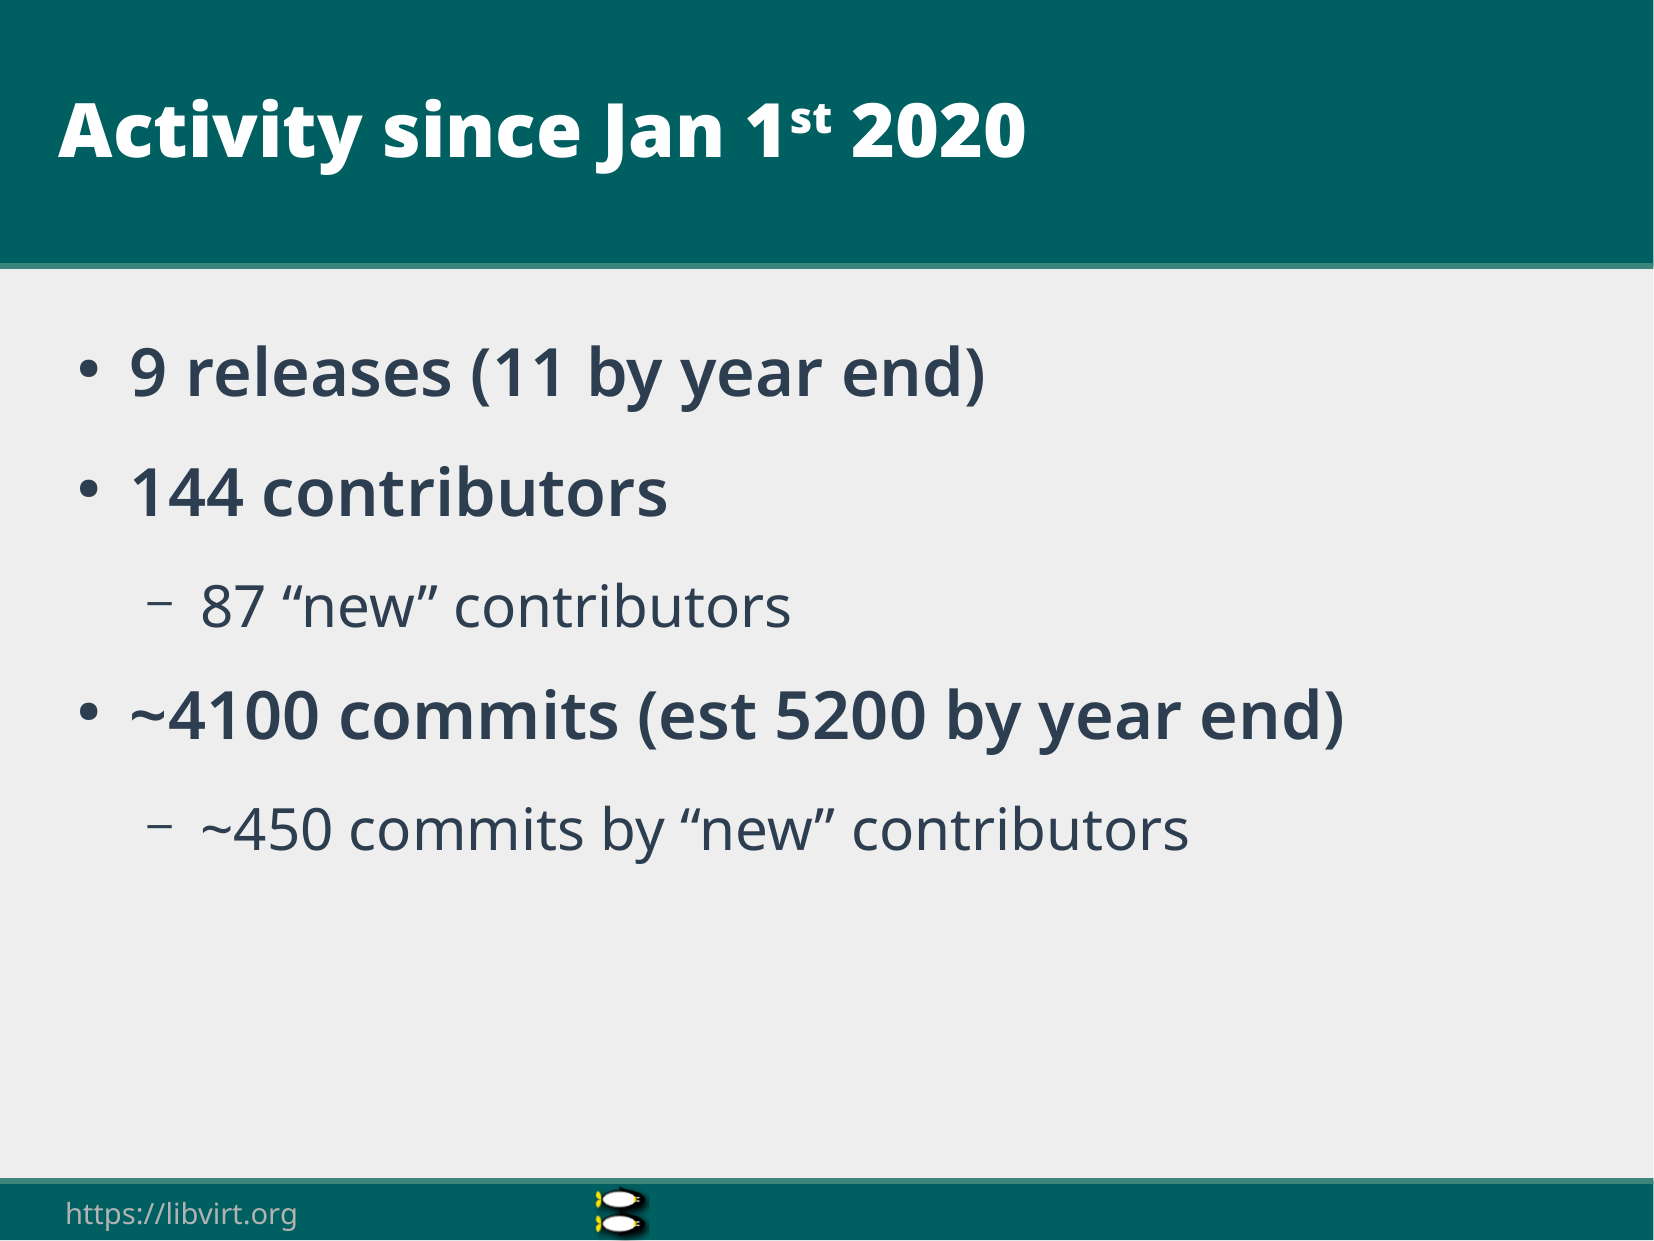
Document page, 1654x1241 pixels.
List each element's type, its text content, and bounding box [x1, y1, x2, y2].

list 9 releases (11 by year end) 144 contributors 87 “new” contributors ~4100 commits (est 5200 by year end) ~450 commits by “new” contributors [59, 324, 1595, 1152]
title Activity since Jan 1st 2020 [59, 49, 1595, 207]
text_box [590, 1181, 650, 1241]
